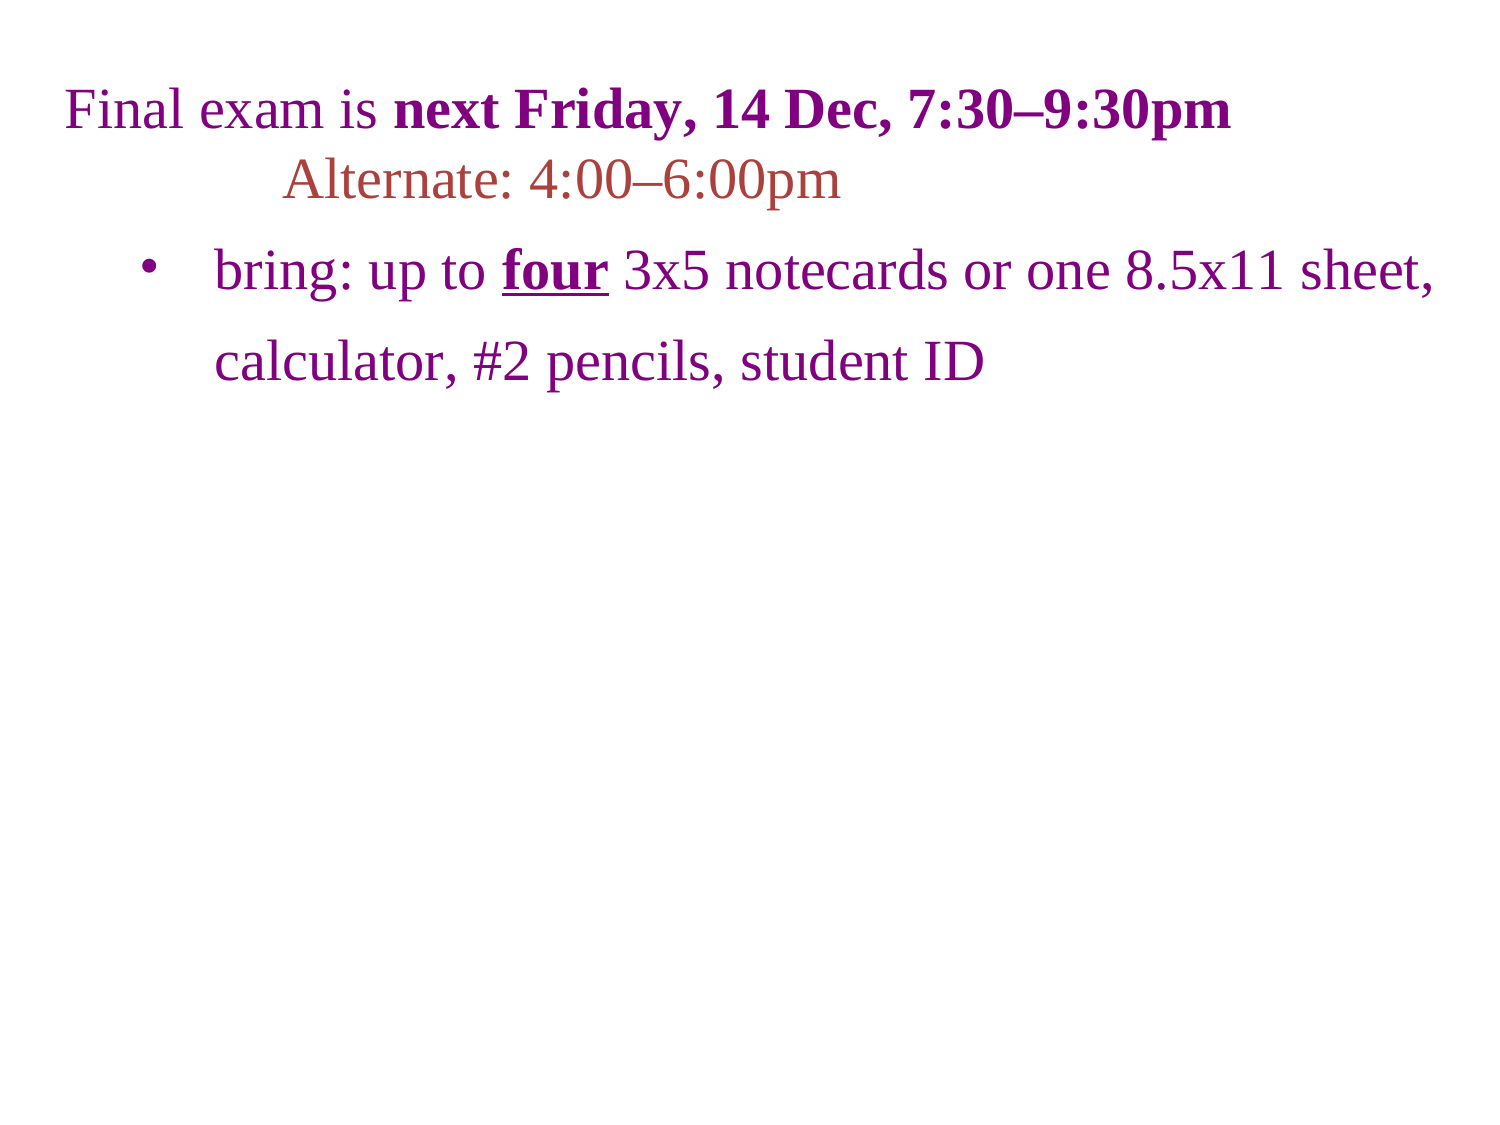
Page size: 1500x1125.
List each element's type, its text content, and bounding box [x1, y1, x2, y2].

text_box Final exam is next Friday, 14 Dec, 7:30–9:30pm Alternate: 4:00–6:00pm bring: up to four 3x5 notecards or one 8.5x11 sheet, calculator, #2 pencils, student ID [50, 62, 1463, 400]
